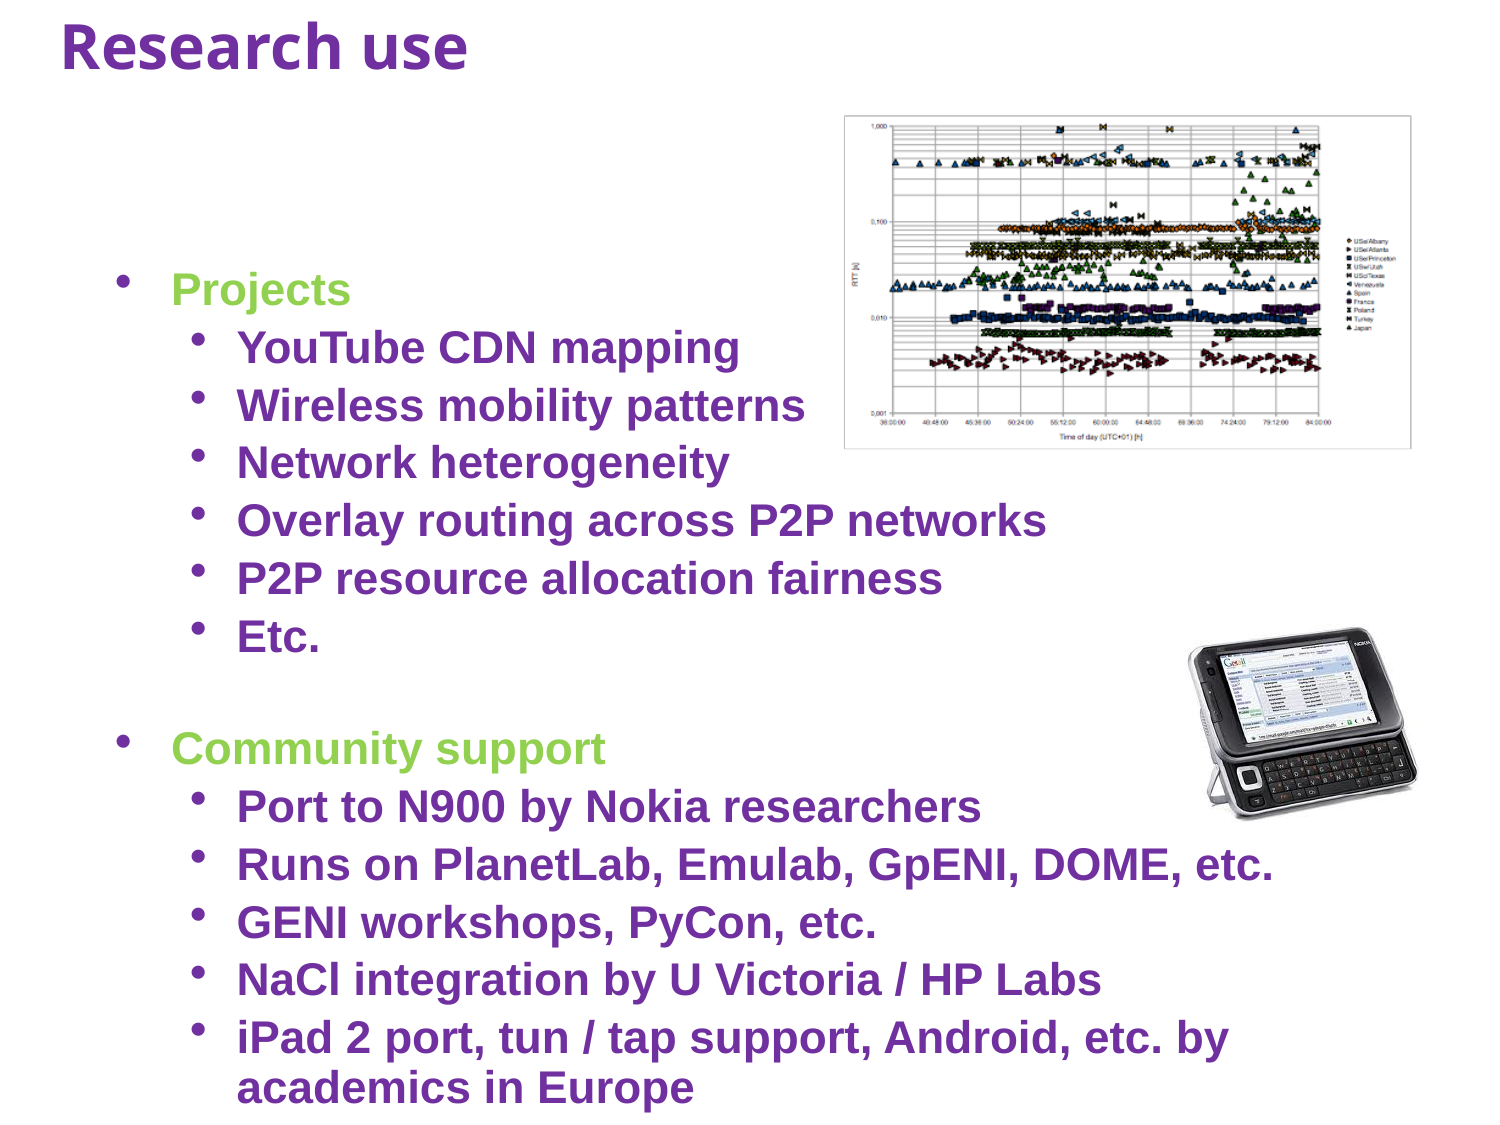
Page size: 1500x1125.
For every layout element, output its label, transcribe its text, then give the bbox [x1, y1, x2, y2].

title Research use [45, 0, 1321, 188]
picture [1184, 624, 1420, 823]
picture [825, 99, 1413, 455]
list Projects YouTube CDN mapping Wireless mobility patterns Network heterogeneity Overlay routing across P2P networks P2P resource allocation fairness Etc. Community support Port to N900 by Nokia researchers Runs on PlanetLab, Emulab, GpENI, DOME, etc. GENI workshops, PyCon, etc. NaCl integration by U Victoria / HP Labs iPad 2 port, tun / tap support, Android, etc. by academics in Europe [99, 258, 1375, 1088]
